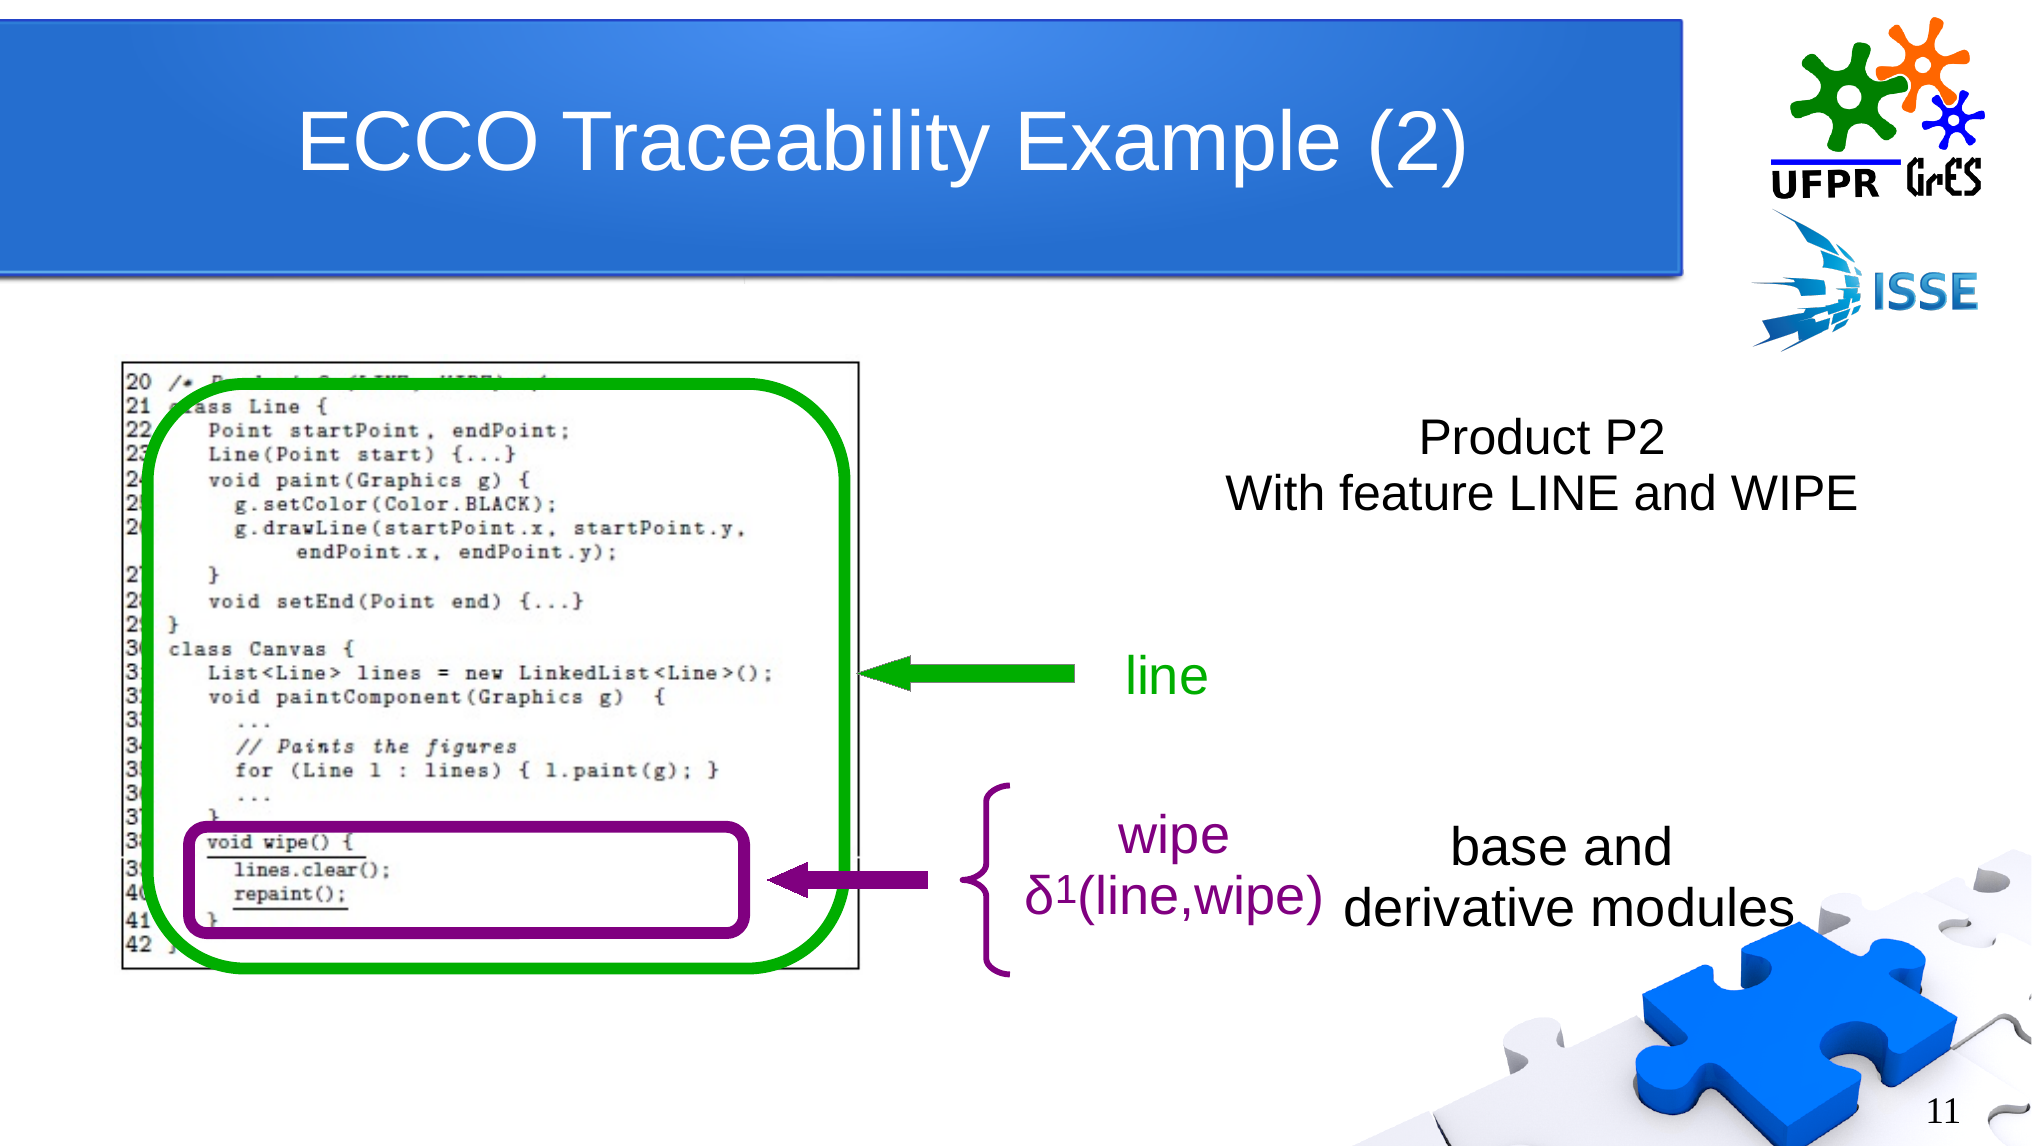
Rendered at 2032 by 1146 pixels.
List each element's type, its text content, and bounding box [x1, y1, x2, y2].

picture [1334, 753, 2032, 1146]
picture [154, 390, 838, 962]
picture [114, 354, 878, 984]
text_box wipe δ1(line,wipe) [1009, 797, 1365, 935]
text_box base and derivative modules [1328, 809, 1849, 945]
text_box Product P2 With feature LINE and WIPE [1210, 401, 1874, 528]
picture [0, 19, 1689, 284]
text_box [856, 655, 1075, 692]
text_box [767, 862, 928, 898]
text_box line [1110, 637, 1229, 714]
title ECCO Traceability Example (2) [101, 45, 1666, 237]
picture [1736, 200, 1997, 366]
picture [1771, 17, 1985, 199]
